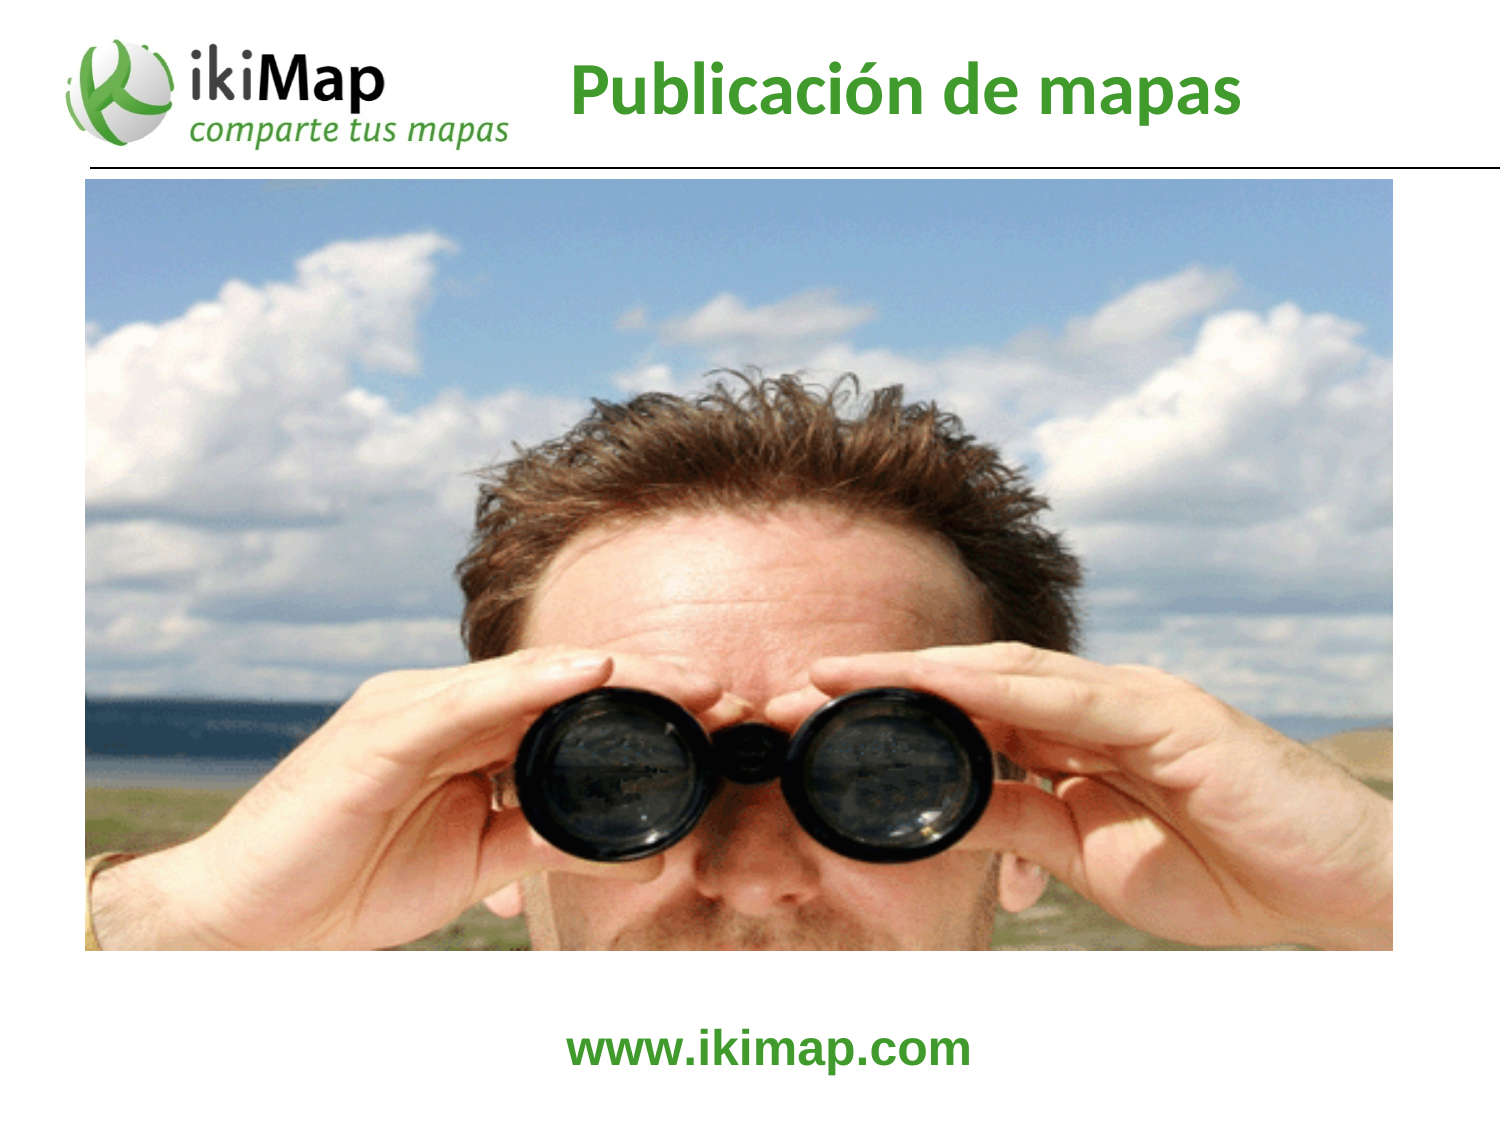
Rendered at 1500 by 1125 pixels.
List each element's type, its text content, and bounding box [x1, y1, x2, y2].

text_box www.ikimap.com [551, 1007, 988, 1084]
text_box Publicación de mapas [553, 49, 1500, 173]
picture [85, 179, 1393, 951]
picture [58, 35, 526, 152]
